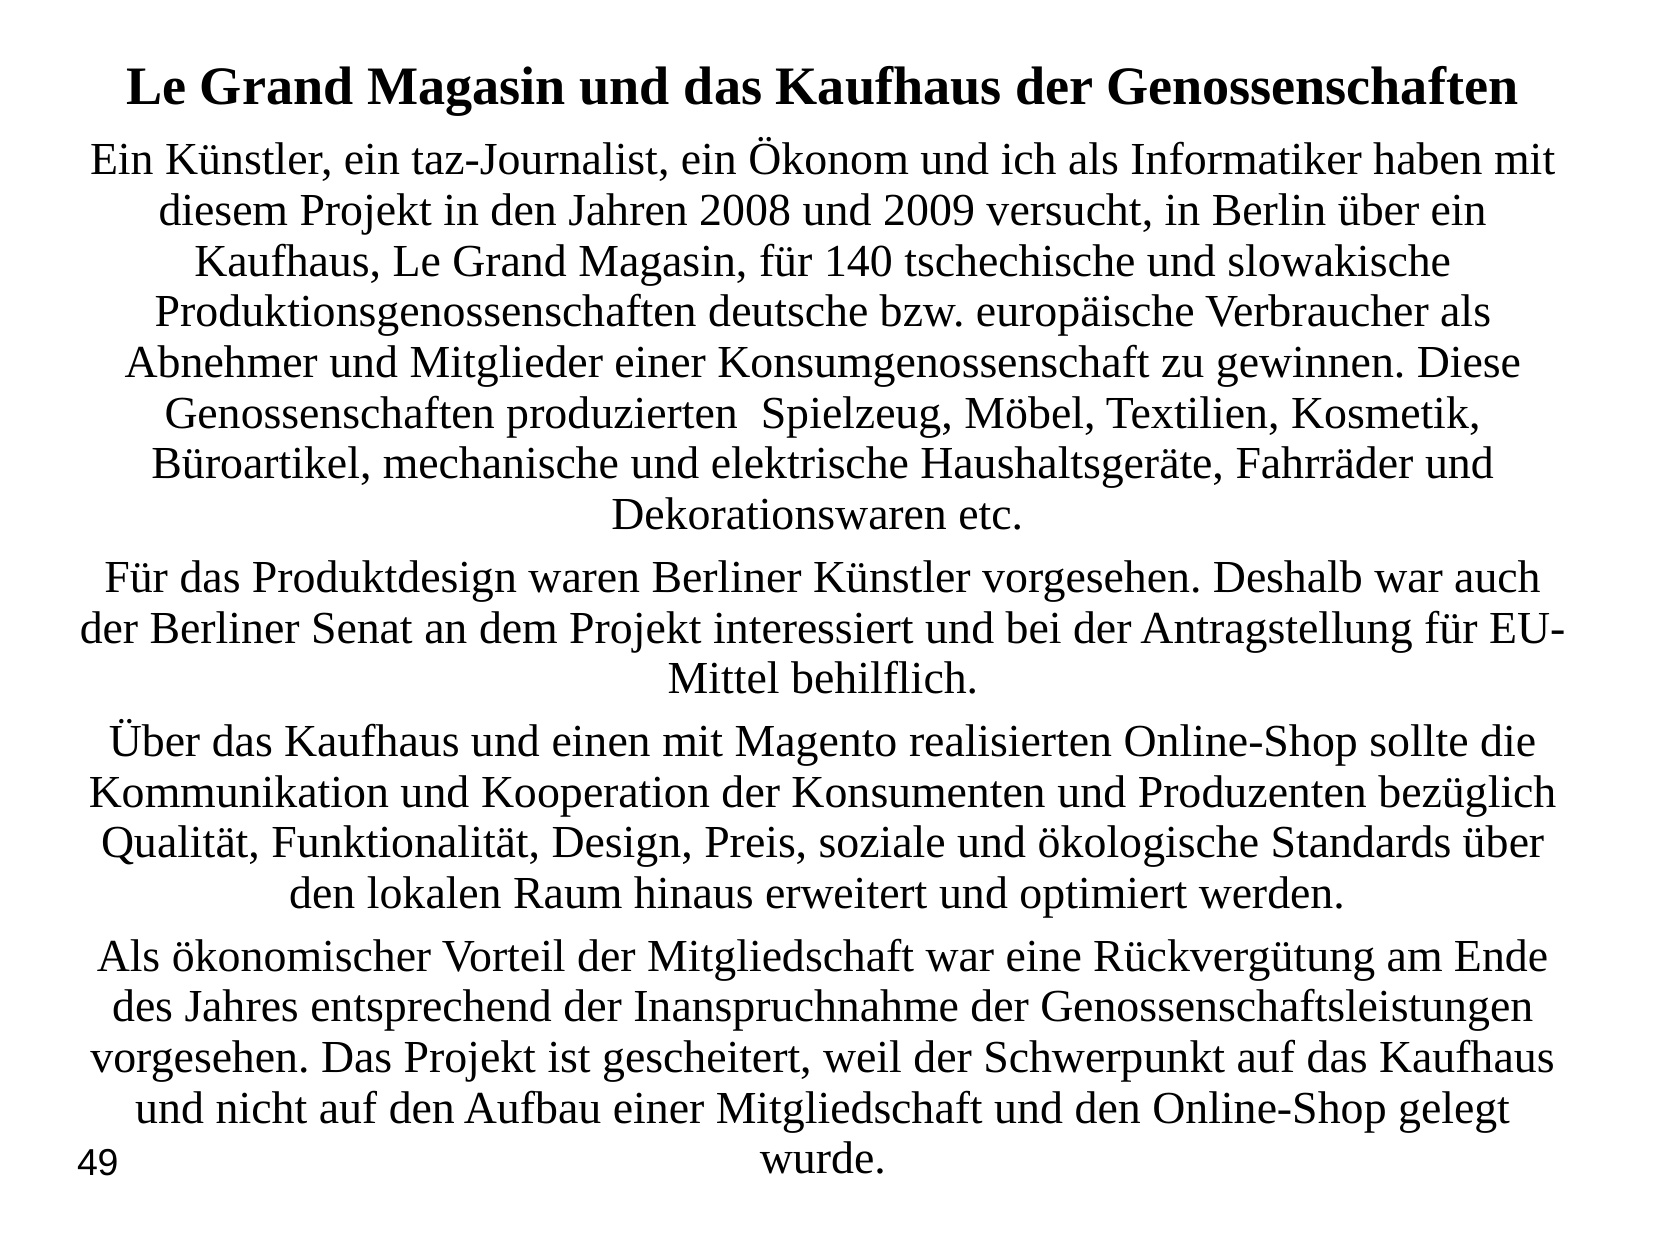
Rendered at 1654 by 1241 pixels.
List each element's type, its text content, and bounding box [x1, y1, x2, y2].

text_box Le Grand Magasin und das Kaufhaus der Genossenschaften Ein Künstler, ein taz-Journalist, ein Ökonom und ich als Informatiker haben mit diesem Projekt in den Jahren 2008 und 2009 versucht, in Berlin über ein Kaufhaus, Le Grand Magasin, für 140 tschechische und slowakische Produktionsgenossenschaften deutsche bzw. europäische Verbraucher als Abnehmer und Mitglieder einer Konsumgenossenschaft zu gewinnen. Diese Genossenschaften produzierten Spielzeug, Möbel, Textilien, Kosmetik, Büroartikel, mechanische und elektrische Haushaltsgeräte, Fahrräder und Dekorationswaren etc. Für das Produktdesign waren Berliner Künstler vorgesehen. Deshalb war auch der Berliner Senat an dem Projekt interessiert und bei der Antragstellung für EU-Mittel behilflich. Über das Kaufhaus und einen mit Magento realisierten Online-Shop sollte die Kommunikation und Kooperation der Konsumenten und Produzenten bezüglich Qualität, Funktionalität, Design, Preis, soziale und ökologische Standards über den lokalen Raum hinaus erweitert und optimiert werden. Als ökonomischer Vorteil der Mitgliedschaft war eine Rückvergütung am Ende des Jahres entsprechend der Inanspruchnahme der Genossenschaftsleistungen vorgesehen. Das Projekt ist gescheitert, weil der Schwerpunkt auf das Kaufhaus und nicht auf den Aufbau einer Mitgliedschaft und den Online-Shop gelegt wurde. [64, 48, 1589, 1192]
text_box <Nummer> [62, 1133, 280, 1204]
